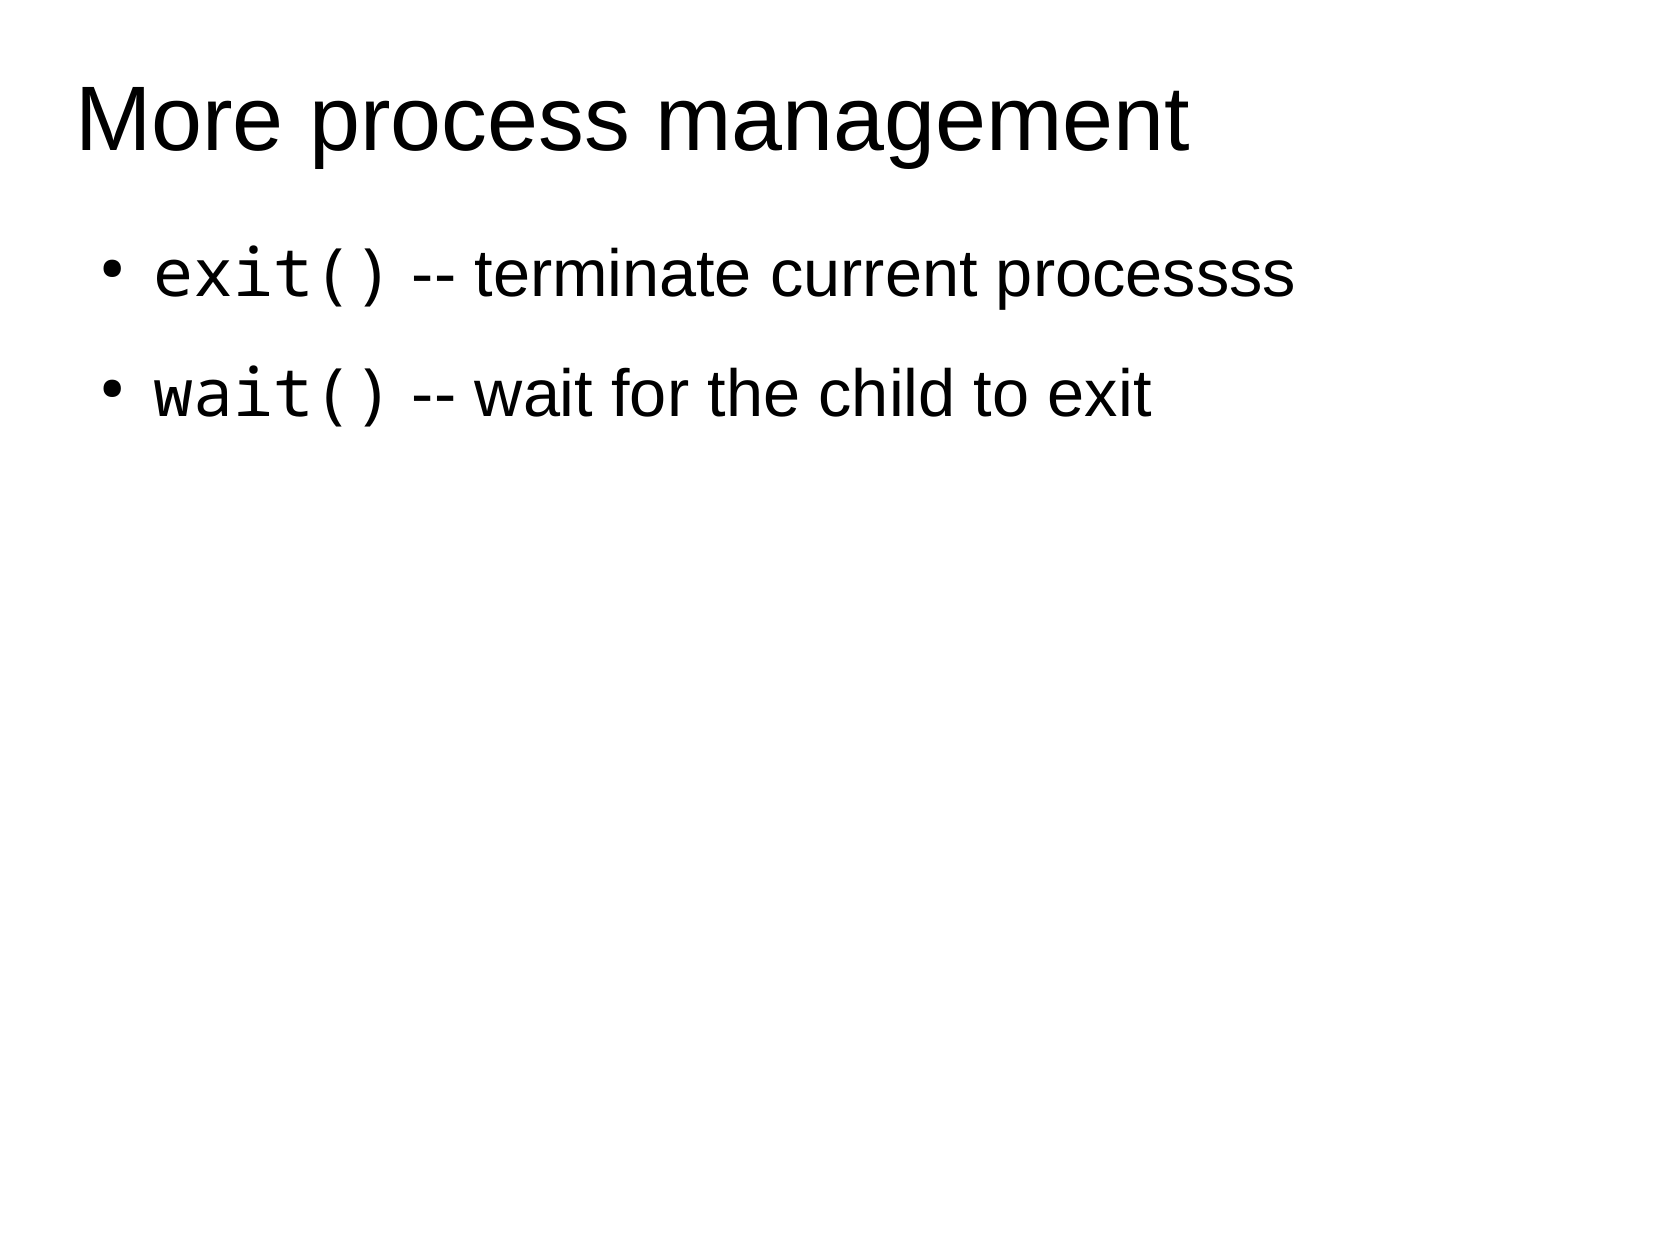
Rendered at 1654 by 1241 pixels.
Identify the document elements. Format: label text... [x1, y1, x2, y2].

title More process management [75, 49, 1538, 188]
list exit() -- terminate current processss wait() -- wait for the child to exit [82, 225, 1571, 1163]
